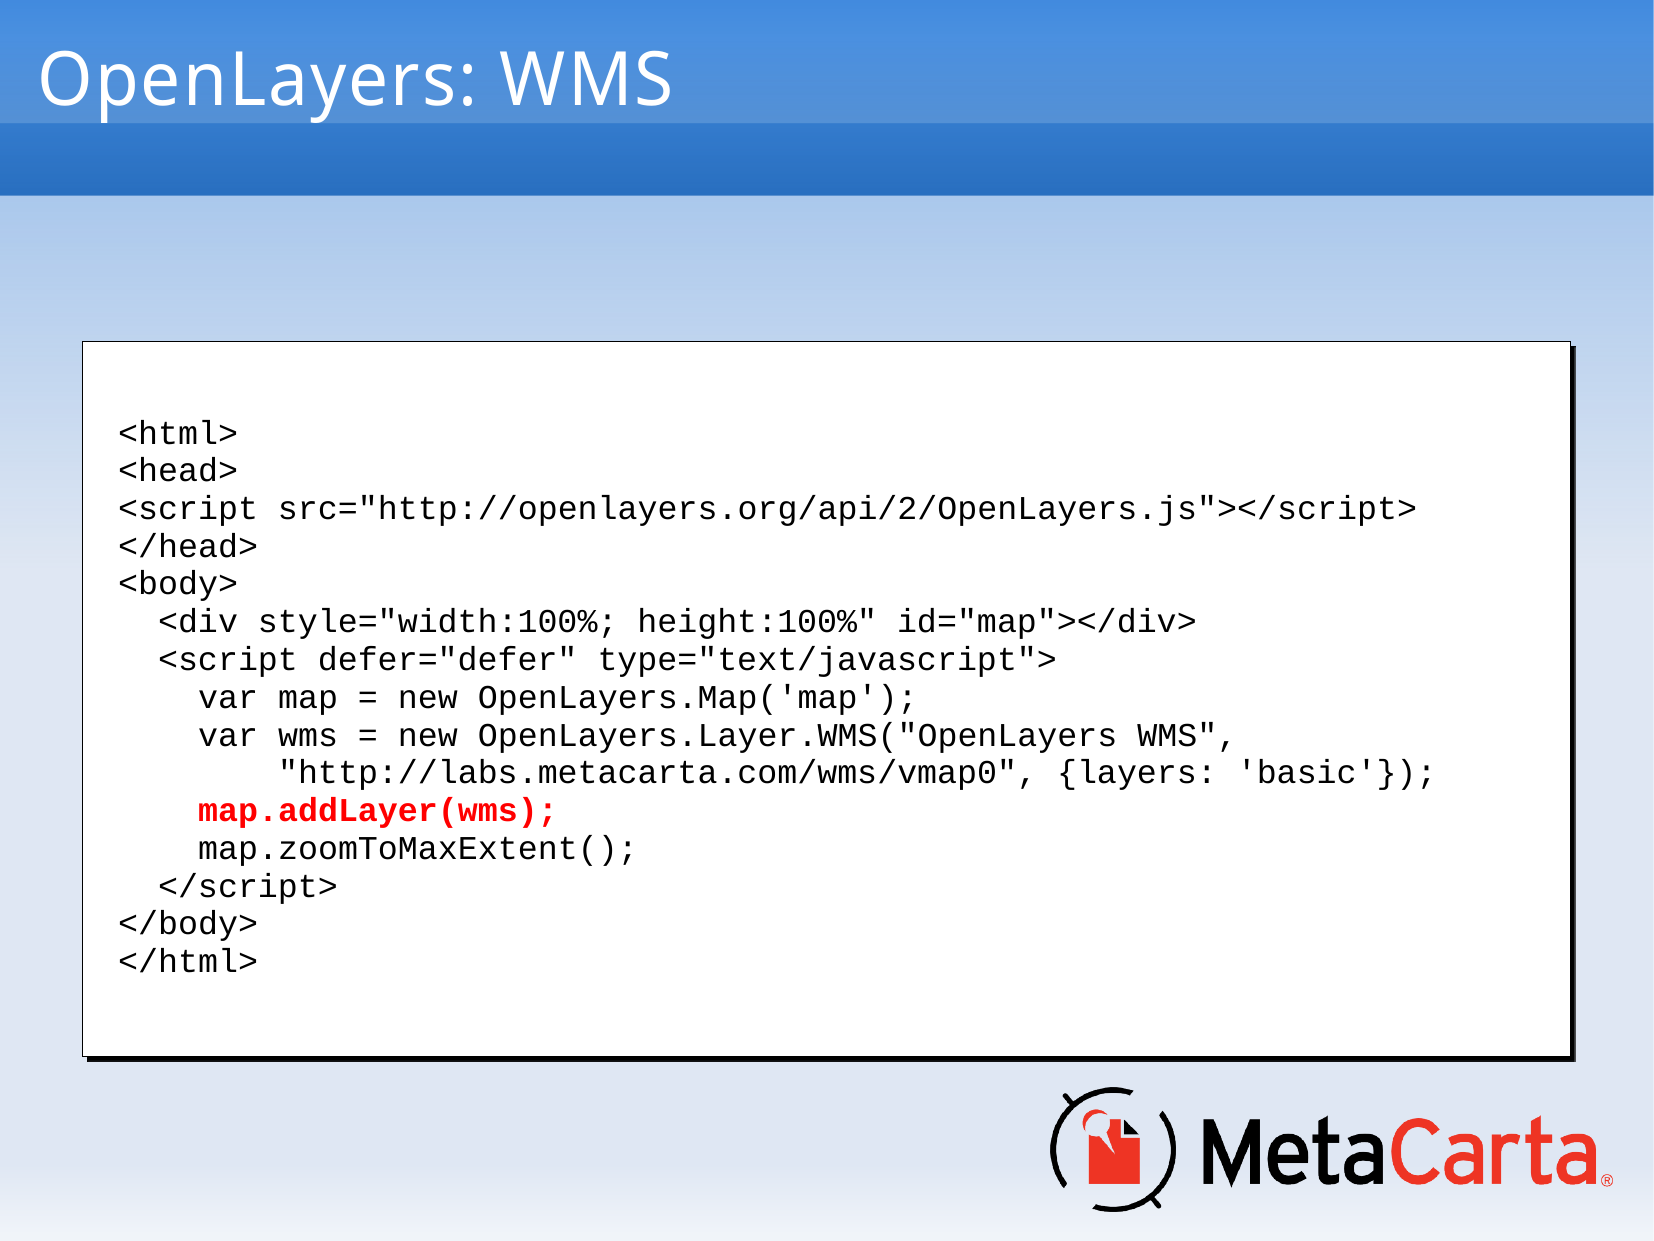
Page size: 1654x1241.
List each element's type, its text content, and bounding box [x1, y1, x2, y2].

title OpenLayers: WMS [37, 2, 1463, 151]
subtitle <html> <head> <script src="http://openlayers.org/api/2/OpenLayers.js"></script> </head> <body> <div style="width:100%; height:100%" id="map"></div> <script defer="defer" type="text/javascript"> var map = new OpenLayers.Map('map'); var wms = new OpenLayers.Layer.WMS("OpenLayers WMS", "http://labs.metacarta.com/wms/vmap0", {layers: 'basic'}); map.addLayer(wms); map.zoomToMaxExtent(); </script> </body> </html> [82, 341, 1571, 1057]
picture [0, 0, 1654, 1241]
